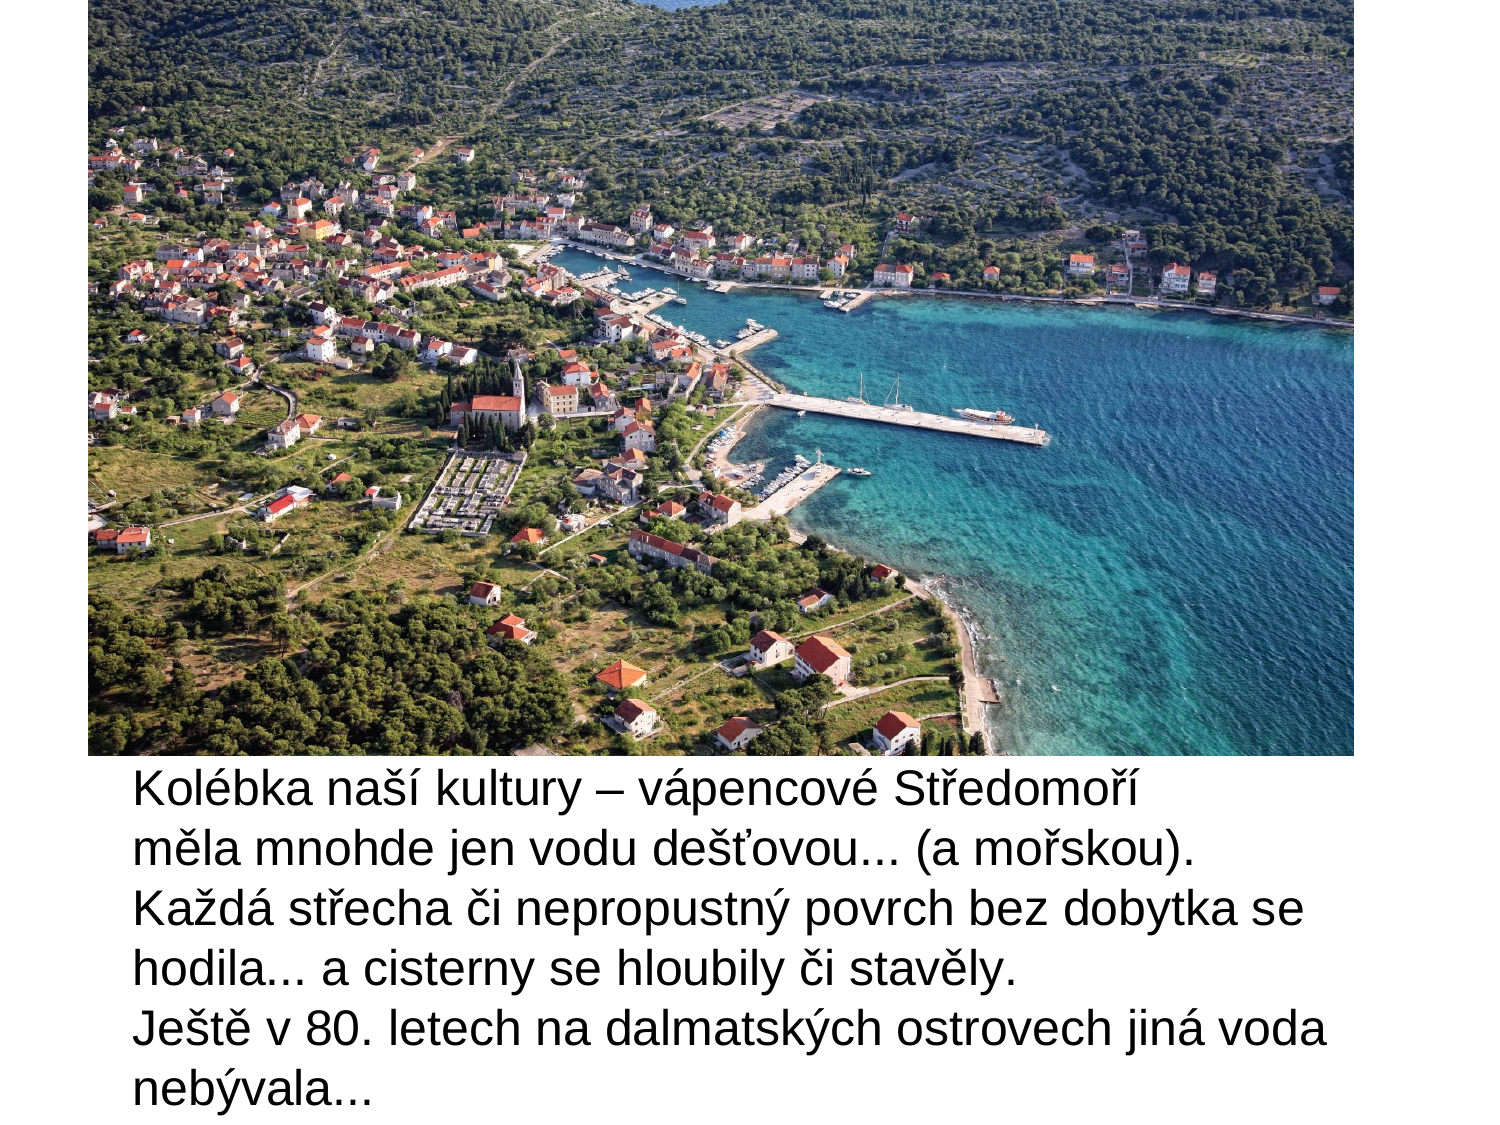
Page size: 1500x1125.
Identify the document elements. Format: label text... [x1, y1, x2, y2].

text_box Kolébka naší kultury – vápencové Středomoří měla mnohde jen vodu dešťovou... (a mořskou). Každá střecha či nepropustný povrch bez dobytka se hodila... a cisterny se hloubily či stavěly. Ještě v 80. letech na dalmatských ostrovech jiná voda nebývala... [118, 748, 1385, 1125]
picture [88, 0, 1354, 756]
